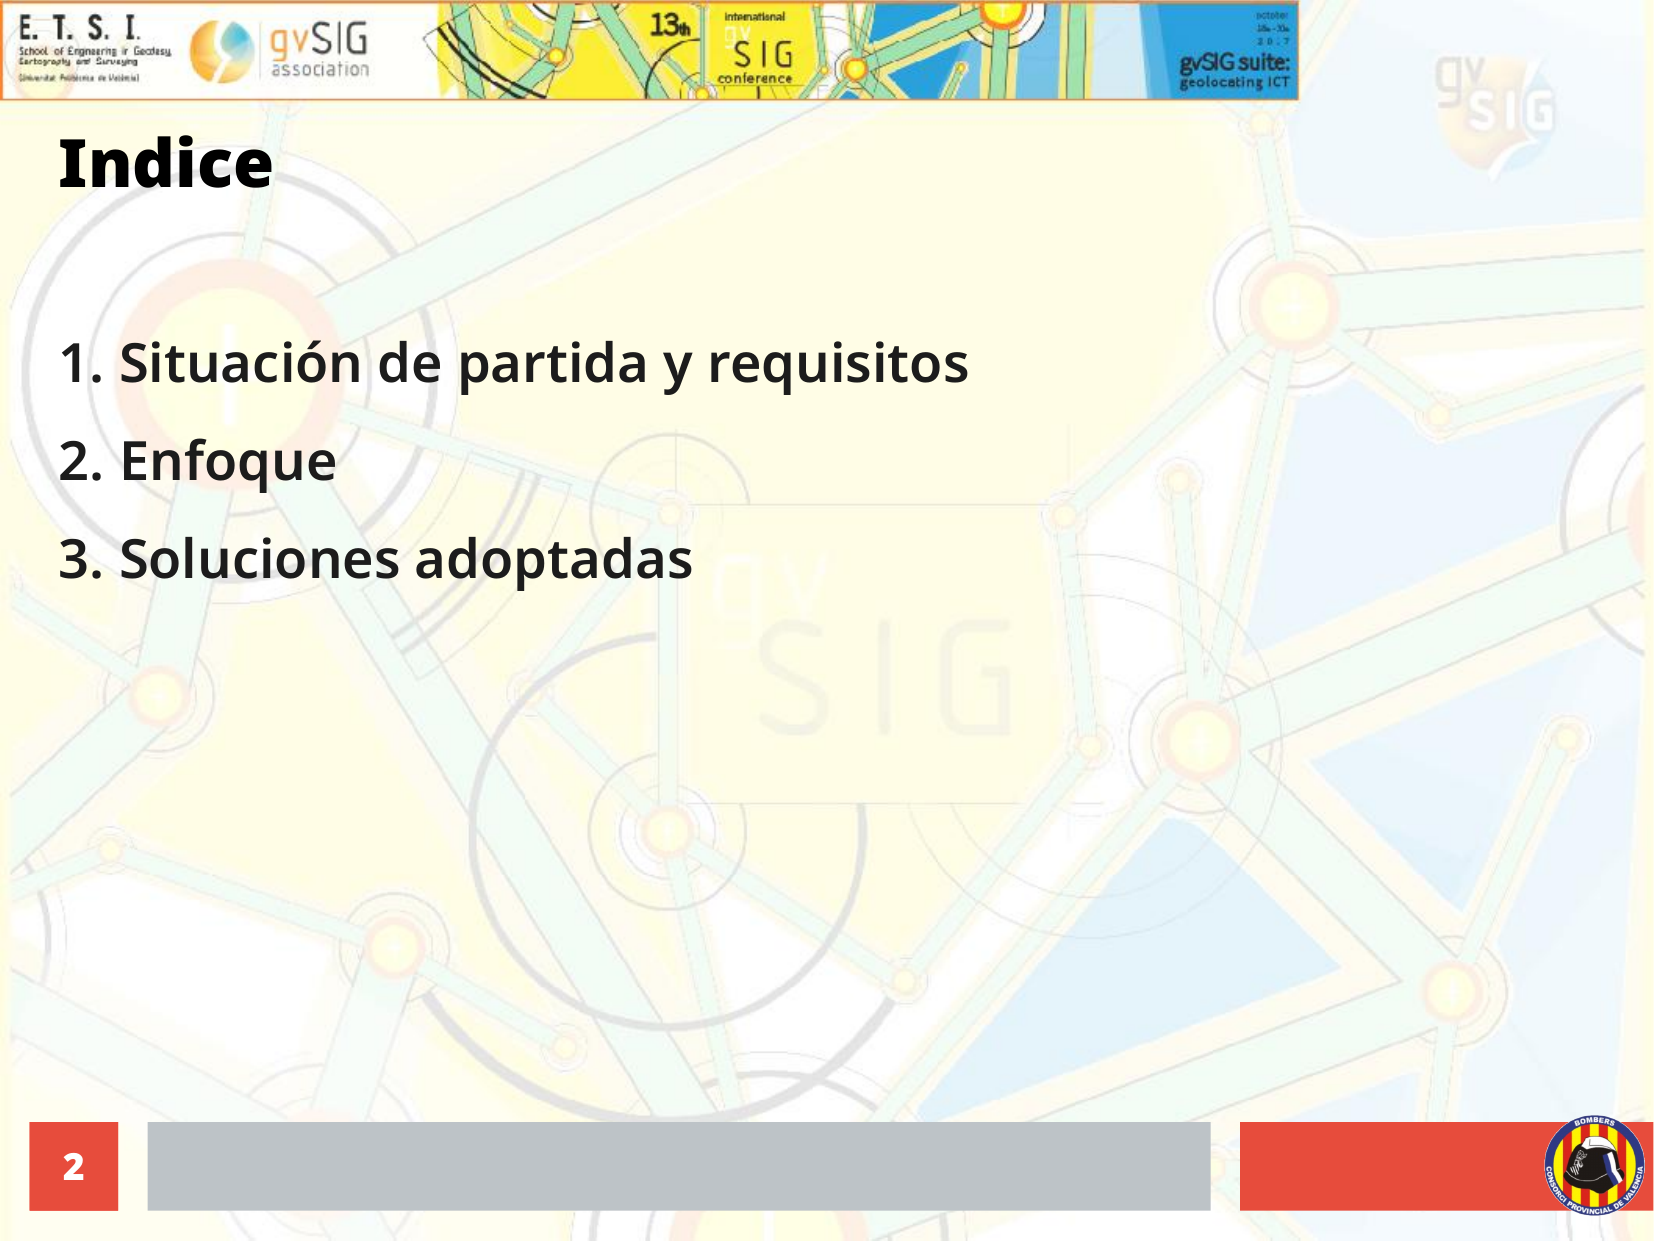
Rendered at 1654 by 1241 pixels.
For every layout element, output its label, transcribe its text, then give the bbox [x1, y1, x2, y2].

list 1. Situación de partida y requisitos 2. Enfoque 3. Soluciones adoptadas [59, 324, 1565, 1093]
picture [0, 0, 1654, 1241]
title Indice [59, 59, 1595, 207]
